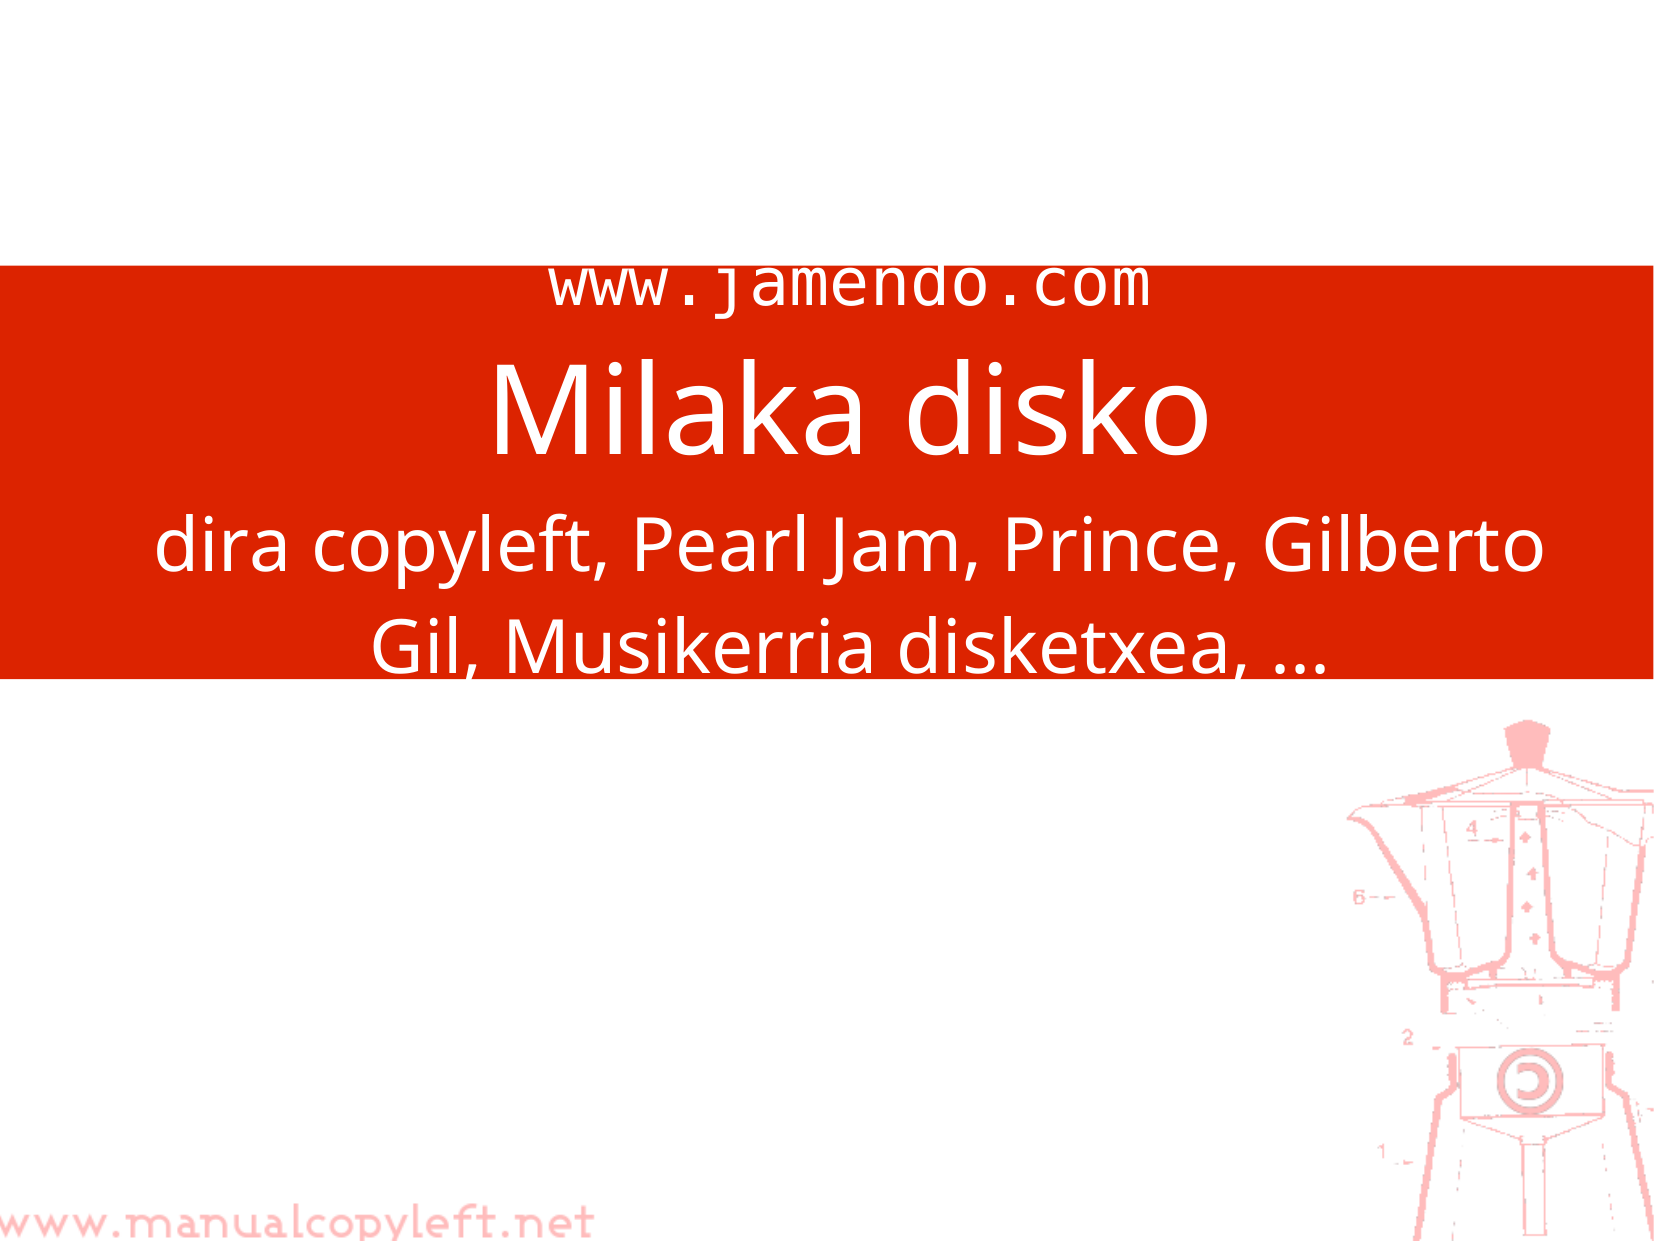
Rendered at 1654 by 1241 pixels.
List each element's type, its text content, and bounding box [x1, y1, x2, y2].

text_box [944, 265, 1654, 680]
picture [0, 0, 1654, 265]
picture [0, 680, 1654, 1241]
text_box [471, 669, 1237, 680]
title www.jamendo.com Milaka disko dira copyleft, Pearl Jam, Prince, Gilberto Gil, Musikerria disketxea, ... [106, 270, 1595, 669]
text_box [0, 265, 938, 680]
